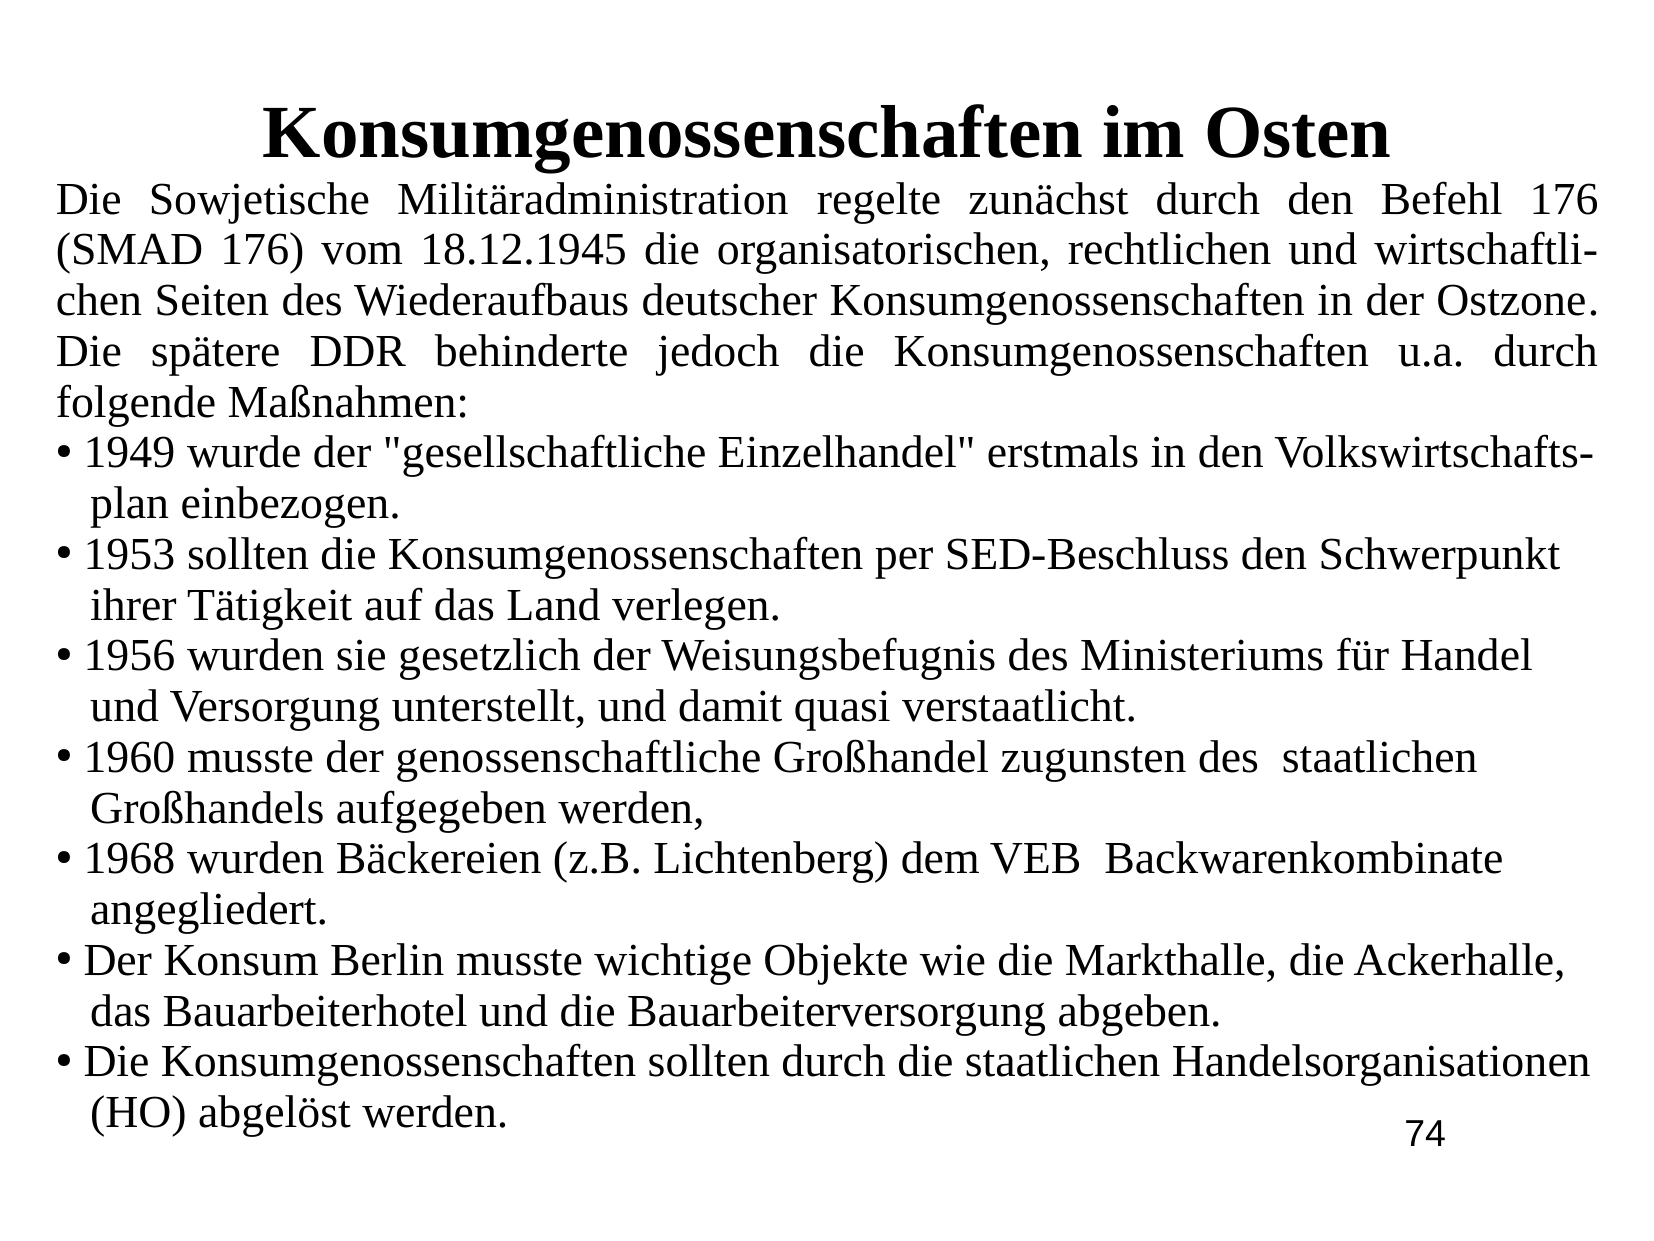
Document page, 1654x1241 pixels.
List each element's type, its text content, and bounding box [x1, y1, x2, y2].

text_box <Foliennummer> [1389, 1105, 1654, 1176]
text_box Konsumgenossenschaften im Osten Die Sowjetische Militäradministration regelte zunächst durch den Befehl 176 (SMAD 176) vom 18.12.1945 die organisatorischen, rechtlichen und wirtschaftli-chen Seiten des Wiederaufbaus deutscher Konsumgenossenschaften in der Ostzone. Die spätere DDR behinderte jedoch die Konsumgenossenschaften u.a. durch folgende Maßnahmen: 1949 wurde der "gesellschaftliche Einzelhandel" erstmals in den Volkswirtschafts- plan einbezogen. 1953 sollten die Konsumgenossenschaften per SED-Beschluss den Schwerpunkt ihrer Tätigkeit auf das Land verlegen. 1956 wurden sie gesetzlich der Weisungsbefugnis des Ministeriums für Handel und Versorgung unterstellt, und damit quasi verstaatlicht. 1960 musste der genossenschaftliche Großhandel zugunsten des staatlichen Großhandels aufgegeben werden, 1968 wurden Bäckereien (z.B. Lichtenberg) dem VEB Backwarenkombinate angegliedert. Der Konsum Berlin musste wichtige Objekte wie die Markthalle, die Ackerhalle, das Bauarbeiterhotel und die Bauarbeiterversorgung abgeben. Die Konsumgenossenschaften sollten durch die staatlichen Handelsorganisationen (HO) abgelöst werden. [41, 83, 1615, 1195]
